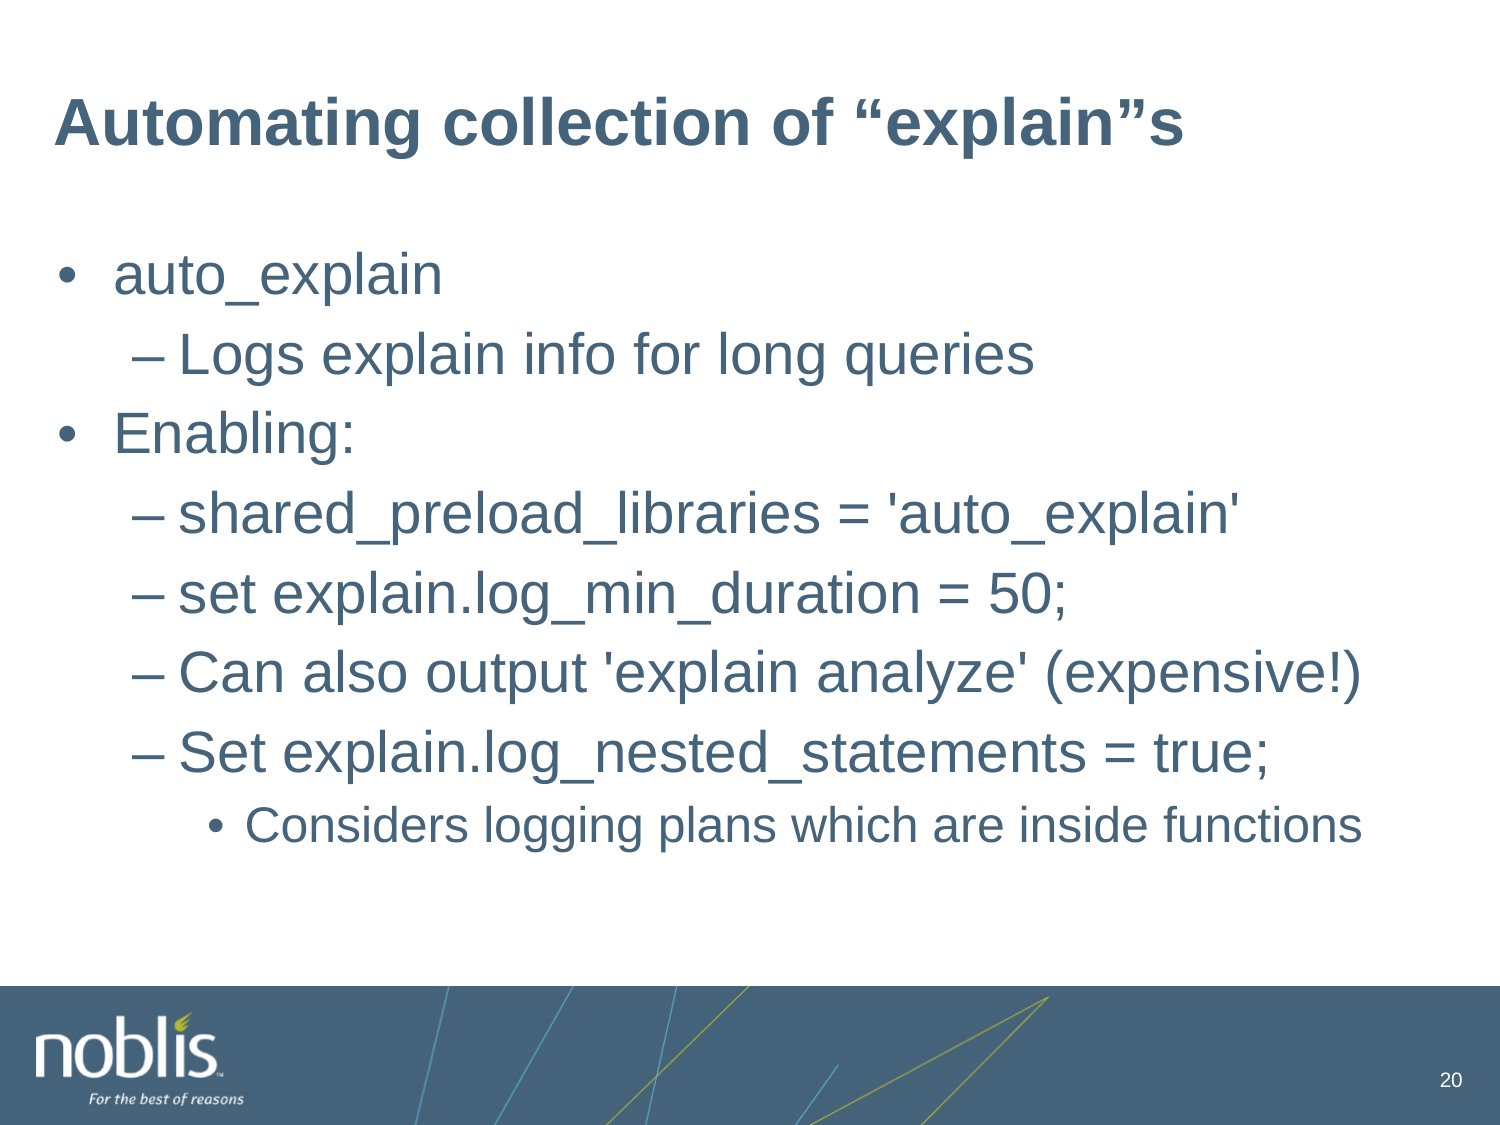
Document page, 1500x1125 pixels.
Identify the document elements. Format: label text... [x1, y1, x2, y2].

picture [0, 986, 1500, 1125]
list auto_explain Logs explain info for long queries Enabling: shared_preload_libraries = 'auto_explain' set explain.log_min_duration = 50; Can also output 'explain analyze' (expensive!) Set explain.log_nested_statements = true; Considers logging plans which are inside functions [57, 242, 1434, 970]
title Automating collection of “explain”s [53, 38, 1438, 211]
